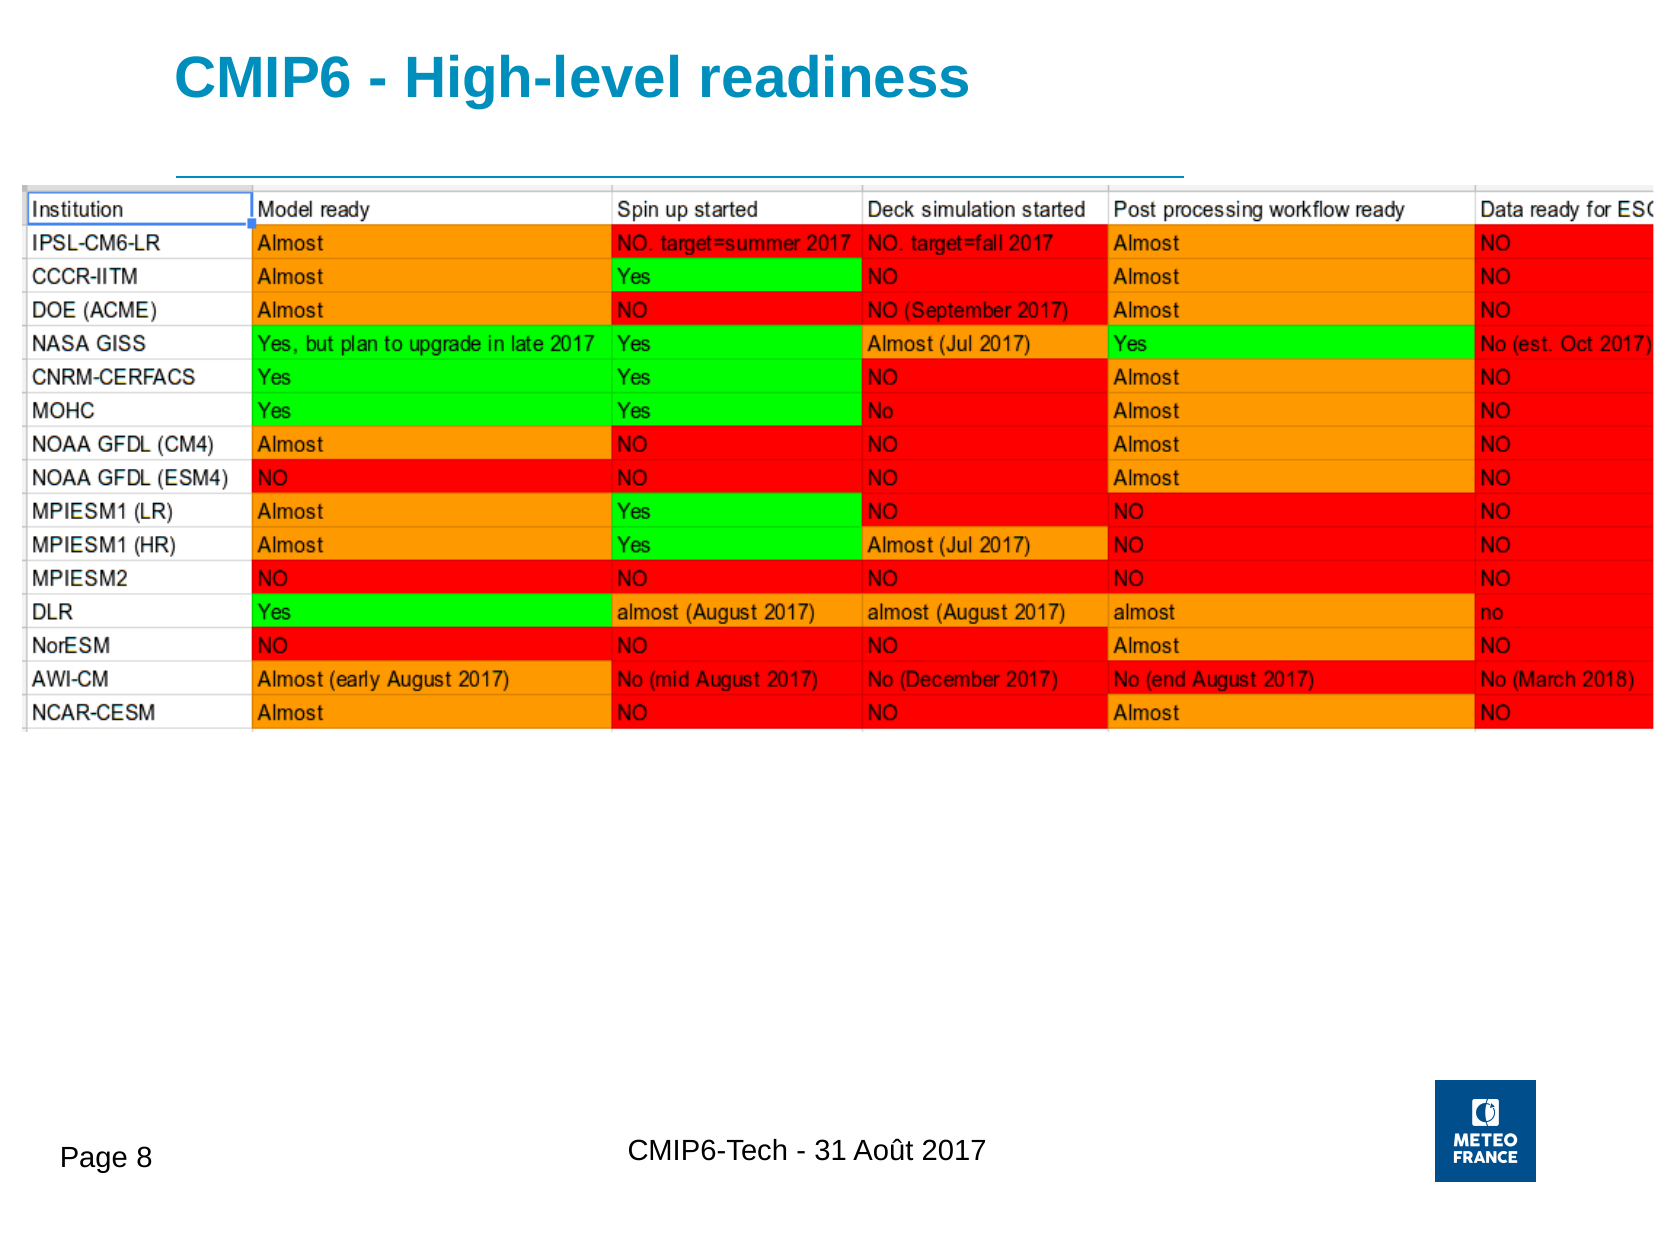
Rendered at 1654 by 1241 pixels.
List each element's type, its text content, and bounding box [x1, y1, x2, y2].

picture [22, 185, 1654, 732]
picture [1435, 1080, 1536, 1182]
title CMIP6 - High-level readiness [174, 0, 1654, 156]
